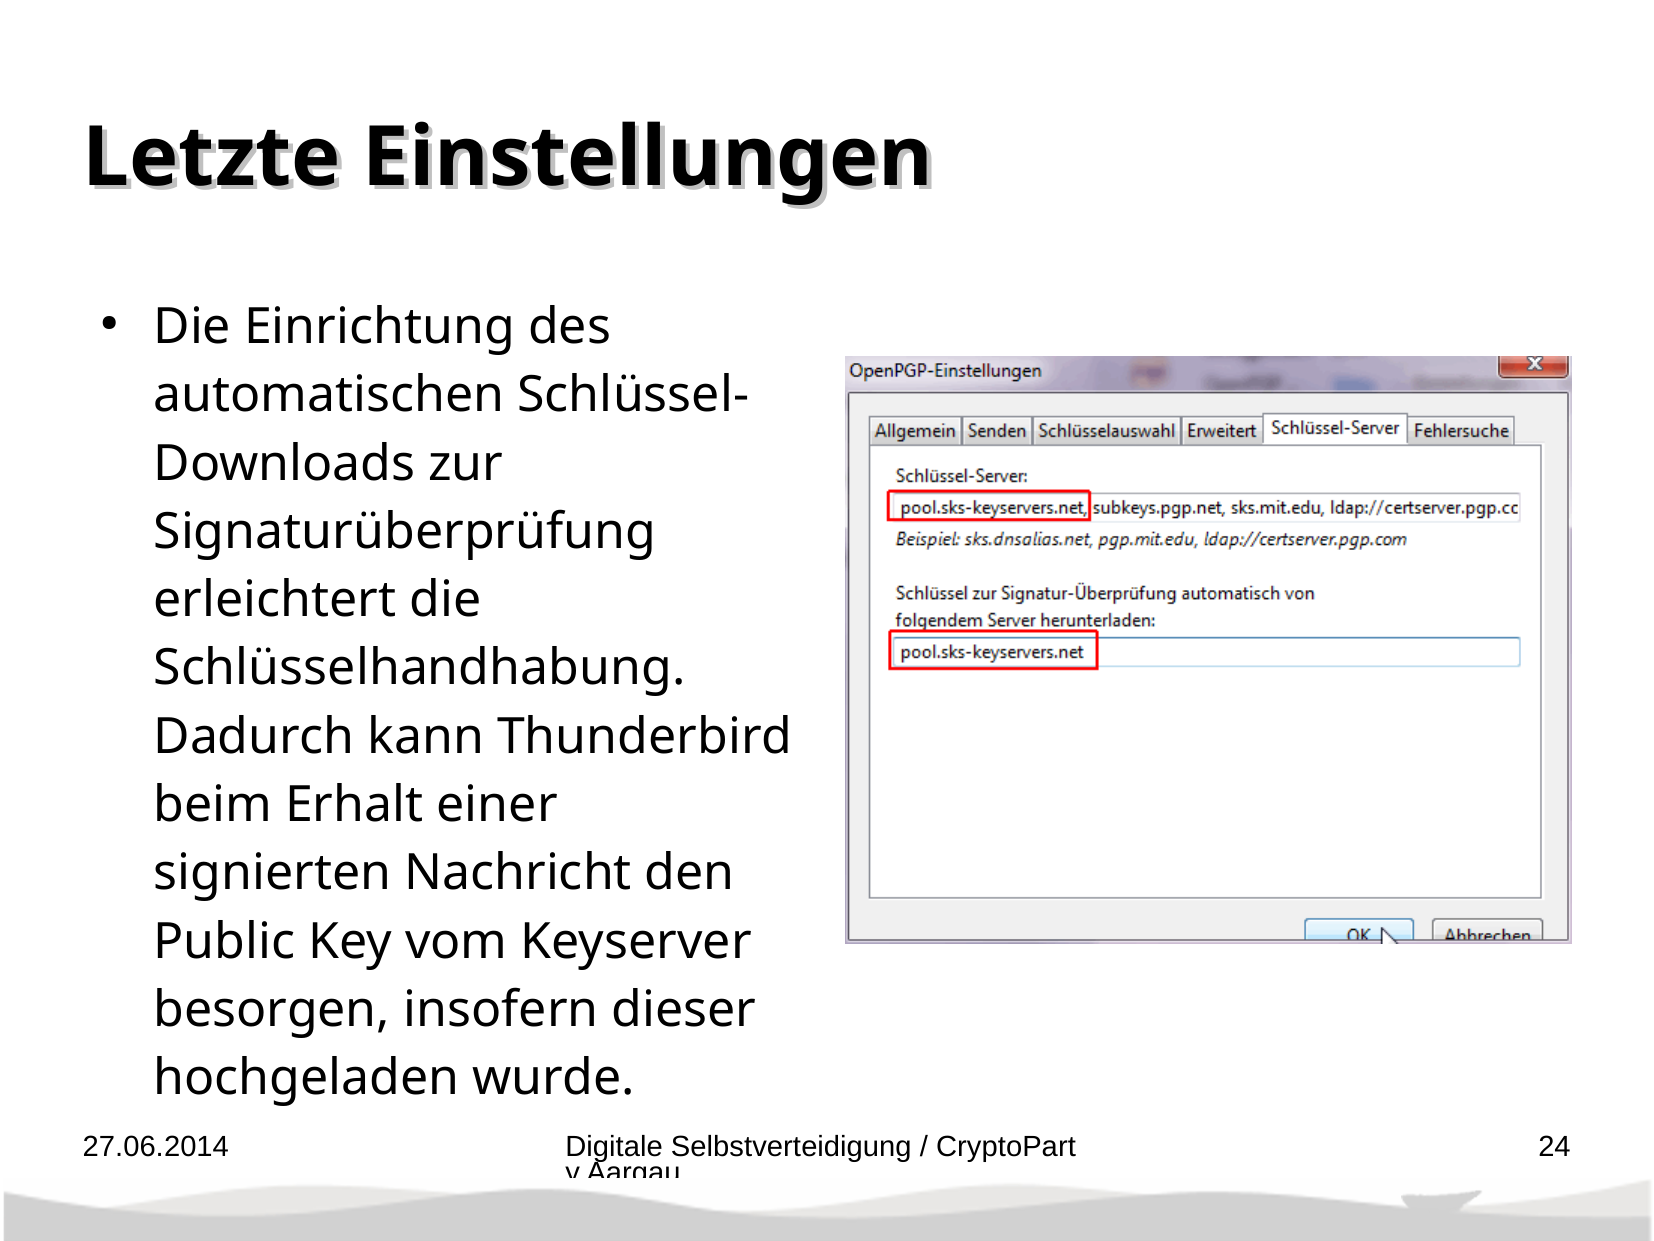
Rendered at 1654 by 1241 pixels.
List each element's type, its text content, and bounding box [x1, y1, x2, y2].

list Die Einrichtung des automatischen Schlüssel-Downloads zur Signaturüberprüfung erleichtert die Schlüsselhandhabung. Dadurch kann Thunderbird beim Erhalt einer signierten Nachricht den Public Key vom Keyserver besorgen, insofern dieser hochgeladen wurde. [82, 290, 809, 1010]
title Letzte Einstellungen [82, 49, 1571, 257]
picture [845, 356, 1572, 944]
picture [3, 1178, 1654, 1241]
